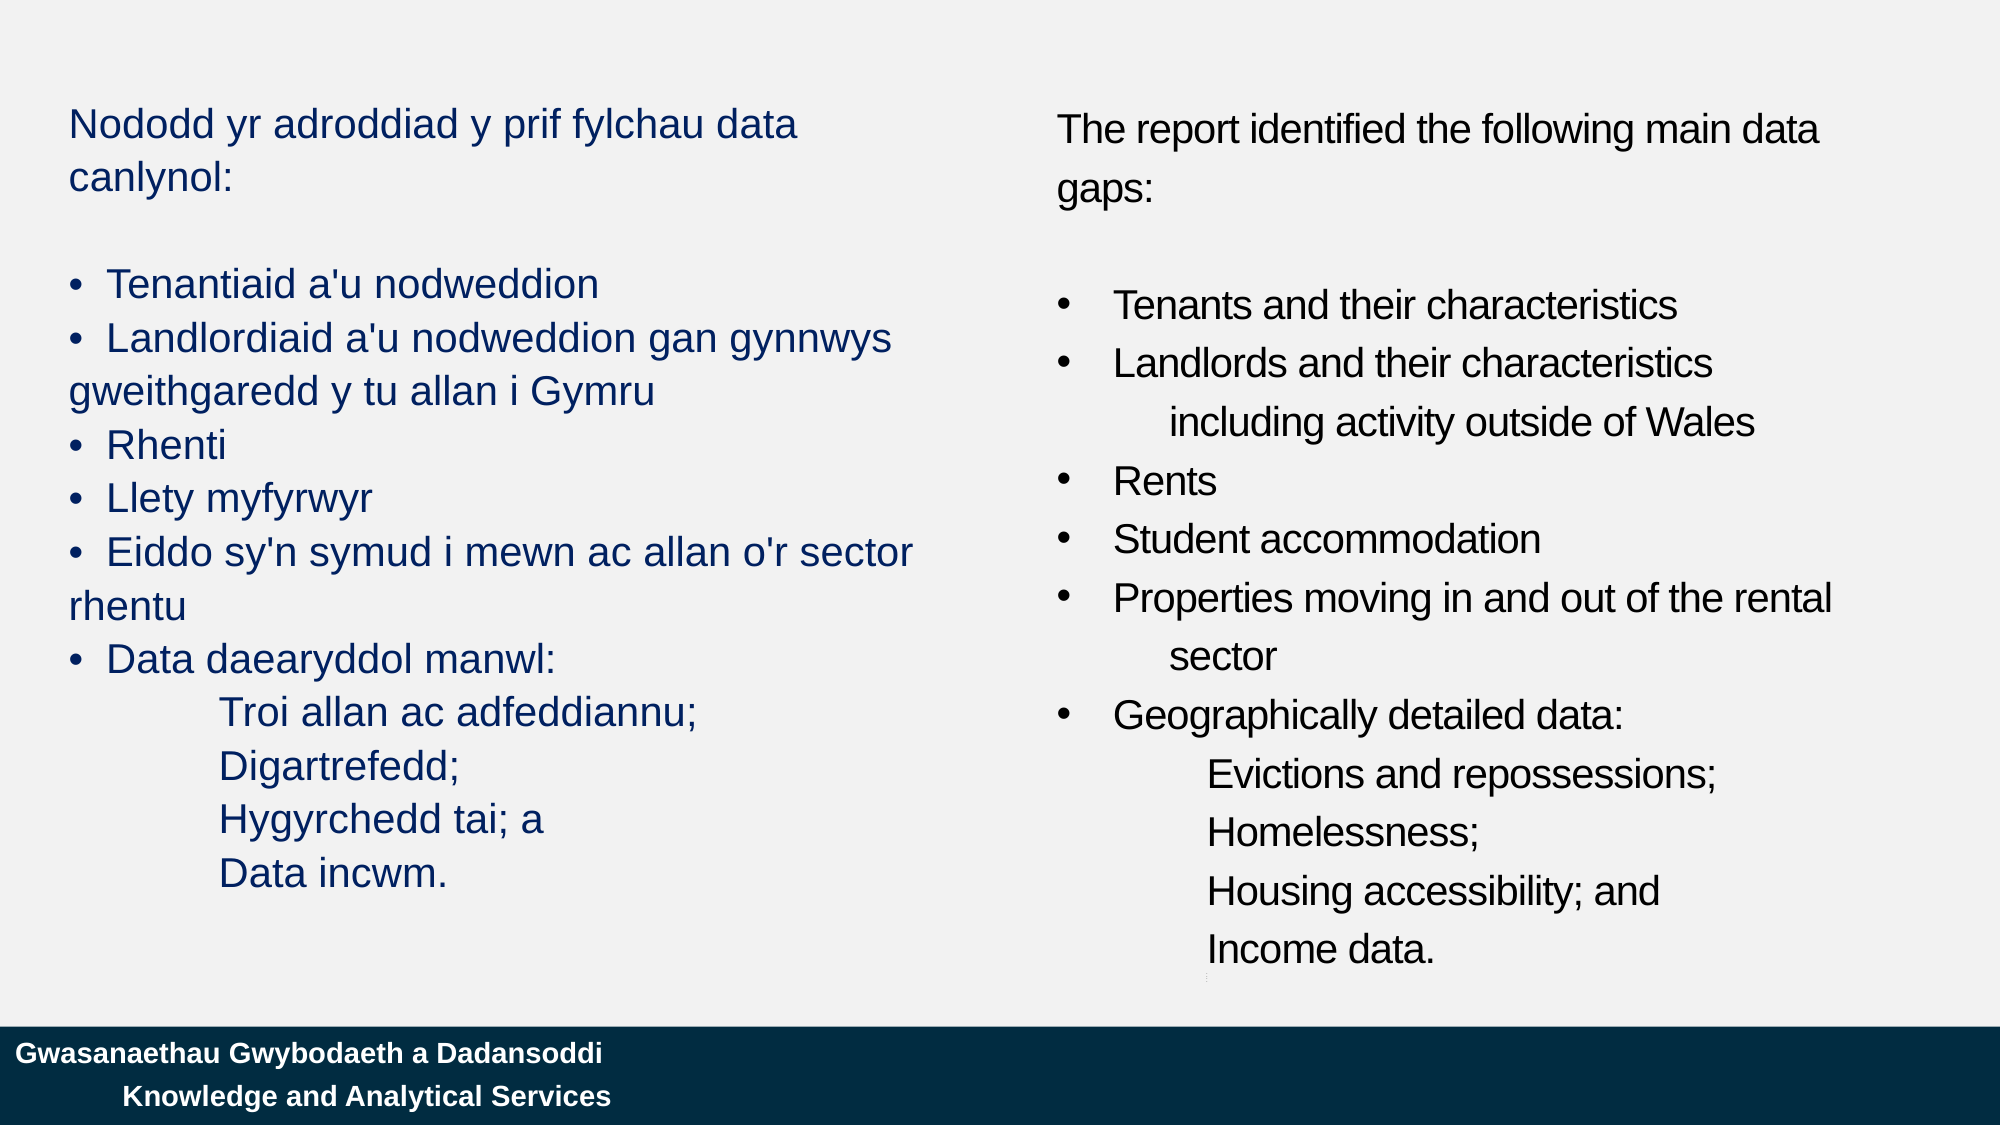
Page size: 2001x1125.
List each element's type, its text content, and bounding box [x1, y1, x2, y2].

text_box The report identified the following main data gaps: Tenants and their characteristics Landlords and their characteristics including activity outside of Wales Rents Student accommodation Properties moving in and out of the rental sector Geographically detailed data: Evictions and repossessions; Homelessness; Housing accessibility; and Income data. [1041, 85, 1891, 1046]
text_box Nododd yr adroddiad y prif fylchau data canlynol: • Tenantiaid a'u nodweddion • Landlordiaid a'u nodweddion gan gynnwys gweithgaredd y tu allan i Gymru • Rhenti • Llety myfyrwyr • Eiddo sy'n symud i mewn ac allan o'r sector rhentu • Data daearyddol manwl: Troi allan ac adfeddiannu; Digartrefedd; Hygyrchedd tai; a Data incwm. [53, 85, 959, 972]
text_box Gwasanaethau Gwybodaeth a Dadansoddi Knowledge and Analytical Services [0, 1026, 2000, 1125]
